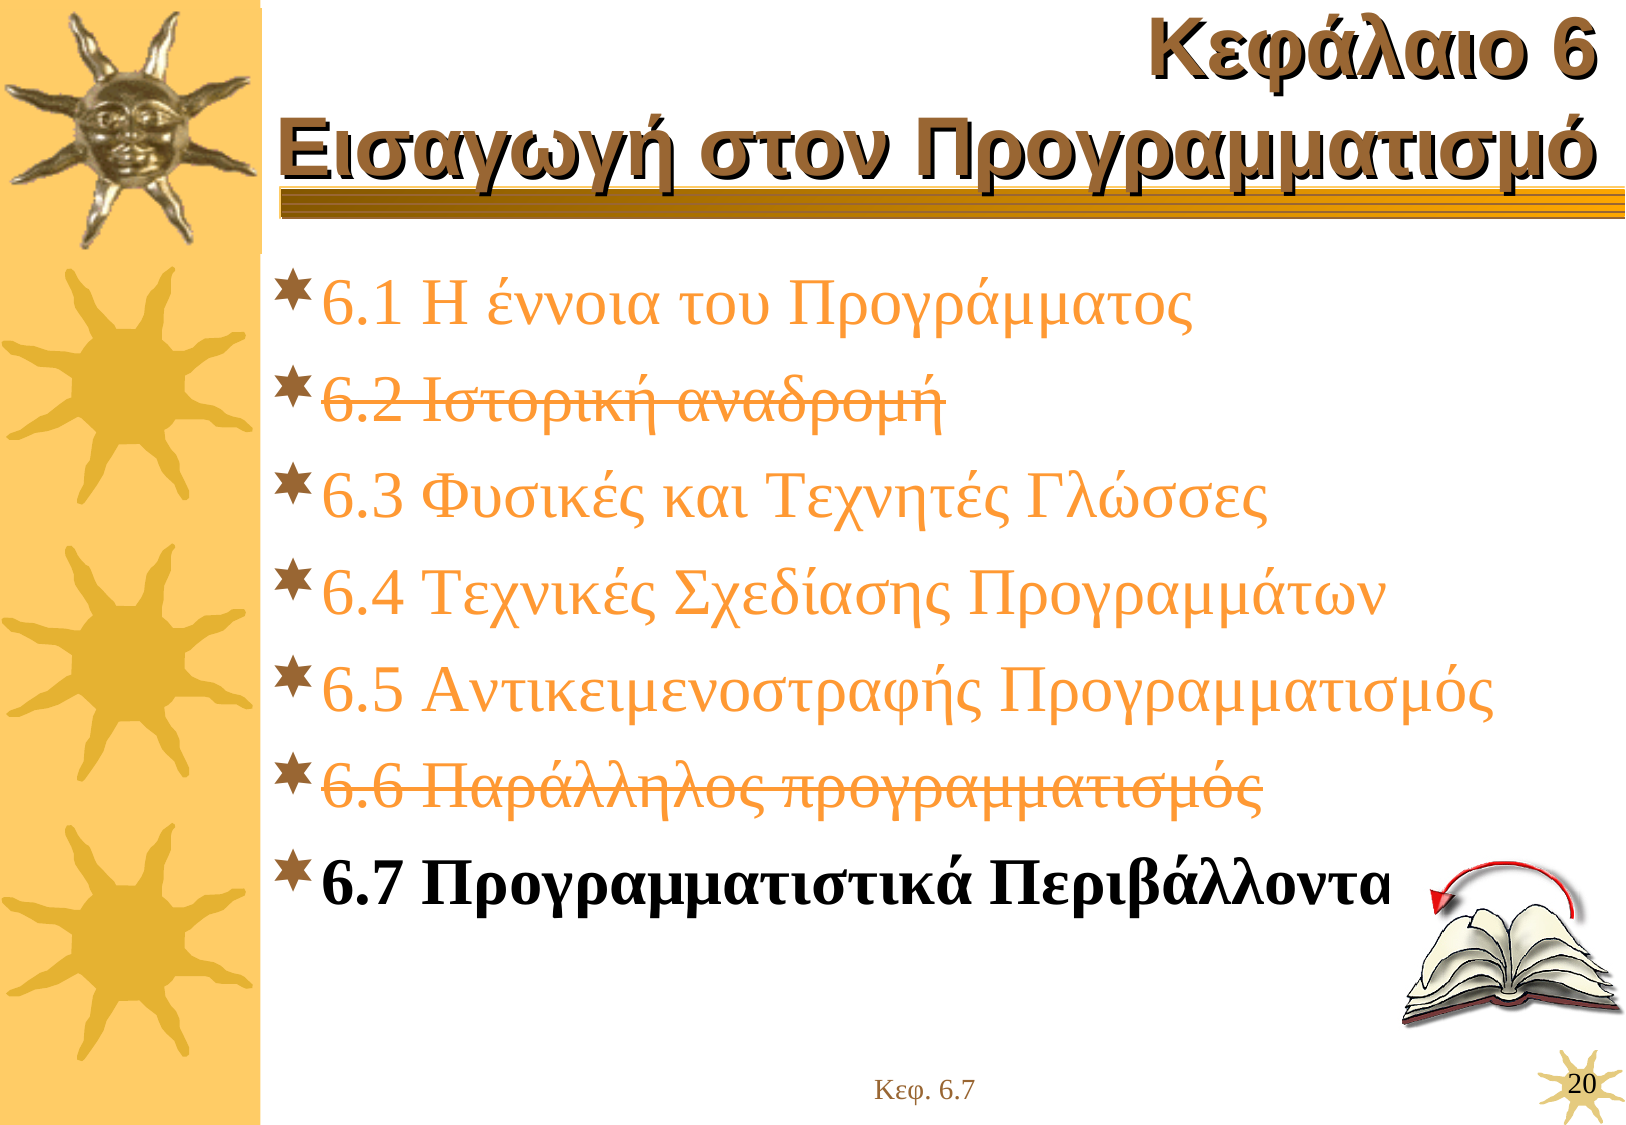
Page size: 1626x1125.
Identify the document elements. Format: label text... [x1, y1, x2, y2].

list 6.1 Η έννοια του Προγράμματος 6.2 Ιστορική αναδρομή 6.3 Φυσικές και Τεχνητές Γλώσσες 6.4 Τεχνικές Σχεδίασης Προγραμμάτων 6.5 Αντικειμενοστραφής Προγραμματισμός 6.6 Παράλληλος προγραμματισμός 6.7 Προγραμματιστικά Περιβάλλοντα [249, 249, 1600, 1026]
text_box Κεφάλαιο 6 Εισαγωγή στον Προγραμματισμό [12, 99, 1613, 201]
picture [1, 8, 262, 254]
picture [1389, 824, 1626, 1051]
